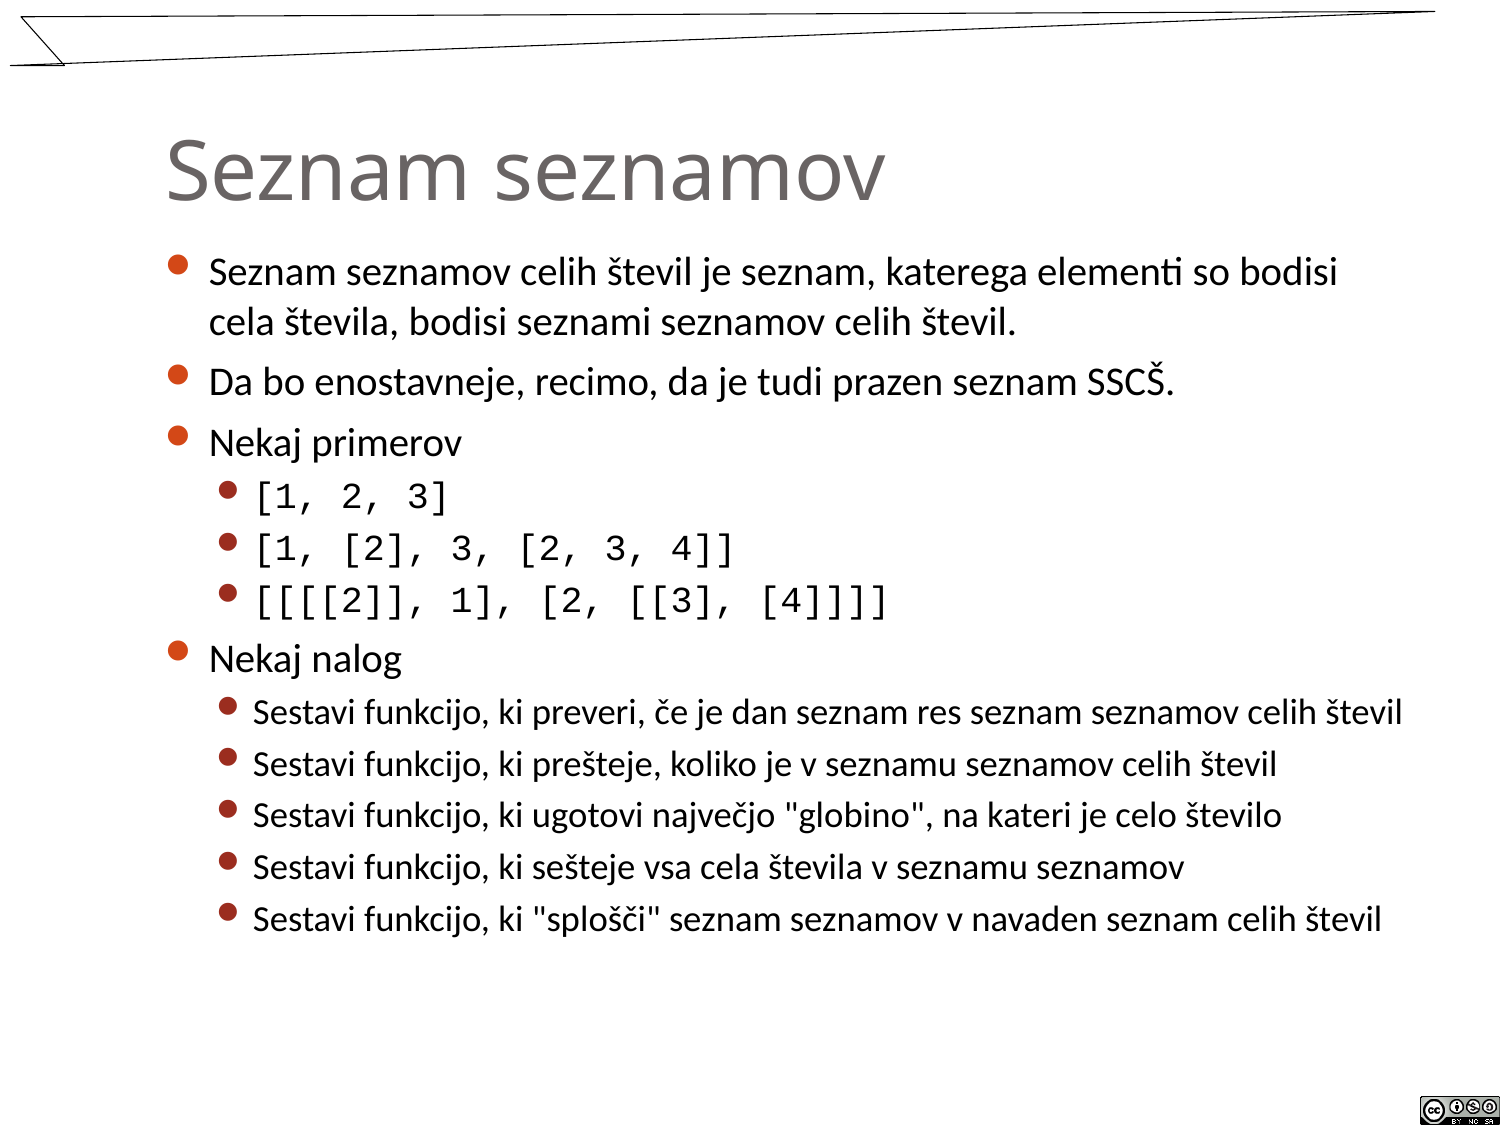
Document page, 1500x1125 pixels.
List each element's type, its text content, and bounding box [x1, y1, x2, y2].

list Seznam seznamov celih števil je seznam, katerega elementi so bodisi cela števila, bodisi seznami seznamov celih števil. Da bo enostavneje, recimo, da je tudi prazen seznam SSCŠ. Nekaj primerov [1, 2, 3] [1, [2], 3, [2, 3, 4]] [[[[2]], 1], [2, [[3], [4]]]] Nekaj nalog Sestavi funkcijo, ki preveri, če je dan seznam res seznam seznamov celih števil Sestavi funkcijo, ki prešteje, koliko je v seznamu seznamov celih števil Sestavi funkcijo, ki ugotovi največjo "globino", na kateri je celo število Sestavi funkcijo, ki sešteje vsa cela števila v seznamu seznamov Sestavi funkcijo, ki "splošči" seznam seznamov v navaden seznam celih števil [150, 237, 1425, 988]
picture [1420, 1096, 1500, 1125]
title Seznam seznamov [150, 45, 1425, 233]
